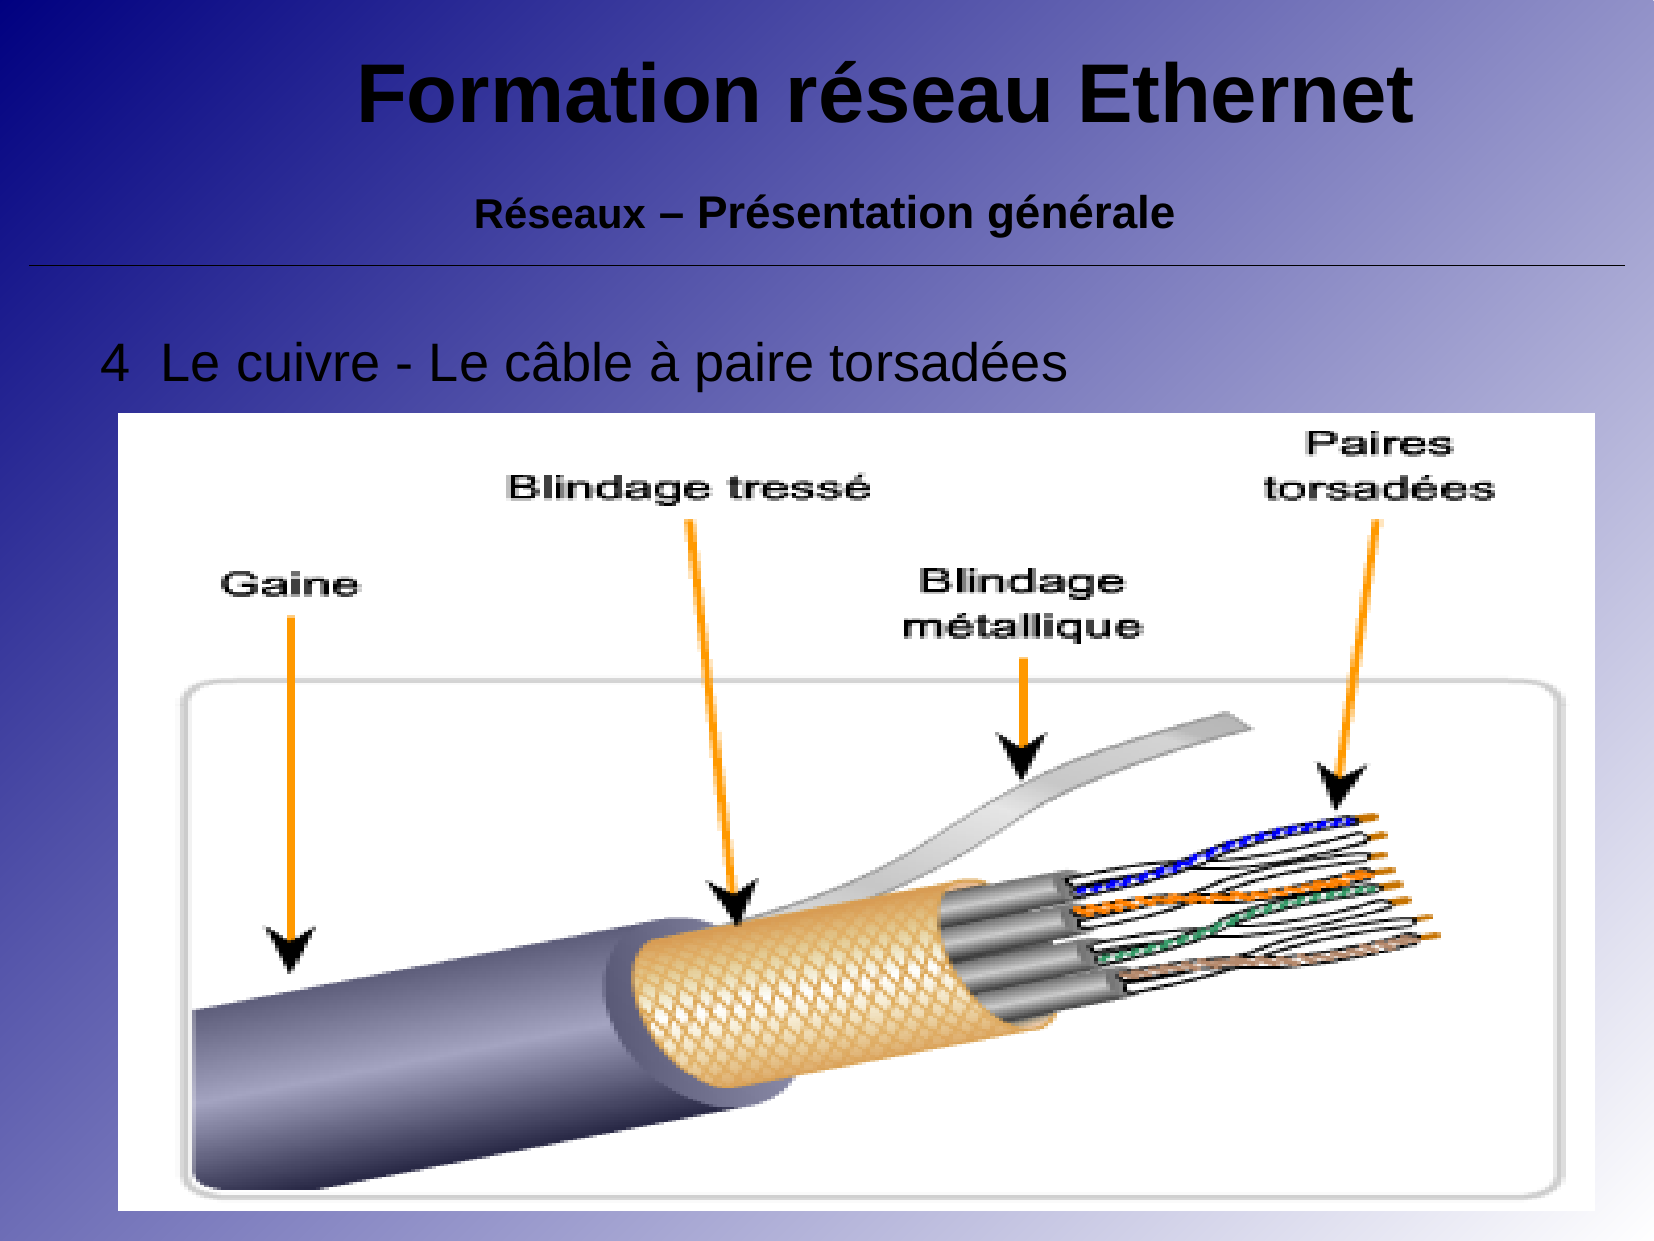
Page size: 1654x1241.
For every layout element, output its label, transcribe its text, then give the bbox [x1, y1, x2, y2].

text_box 4 Le cuivre - Le câble à paire torsadées [85, 324, 1100, 401]
text_box Réseaux – Présentation générale [29, 266, 1621, 354]
picture [118, 413, 1595, 1211]
text_box Formation réseau Ethernet [324, 39, 1447, 148]
text_box Réseaux – Présentation générale [29, 177, 1621, 265]
